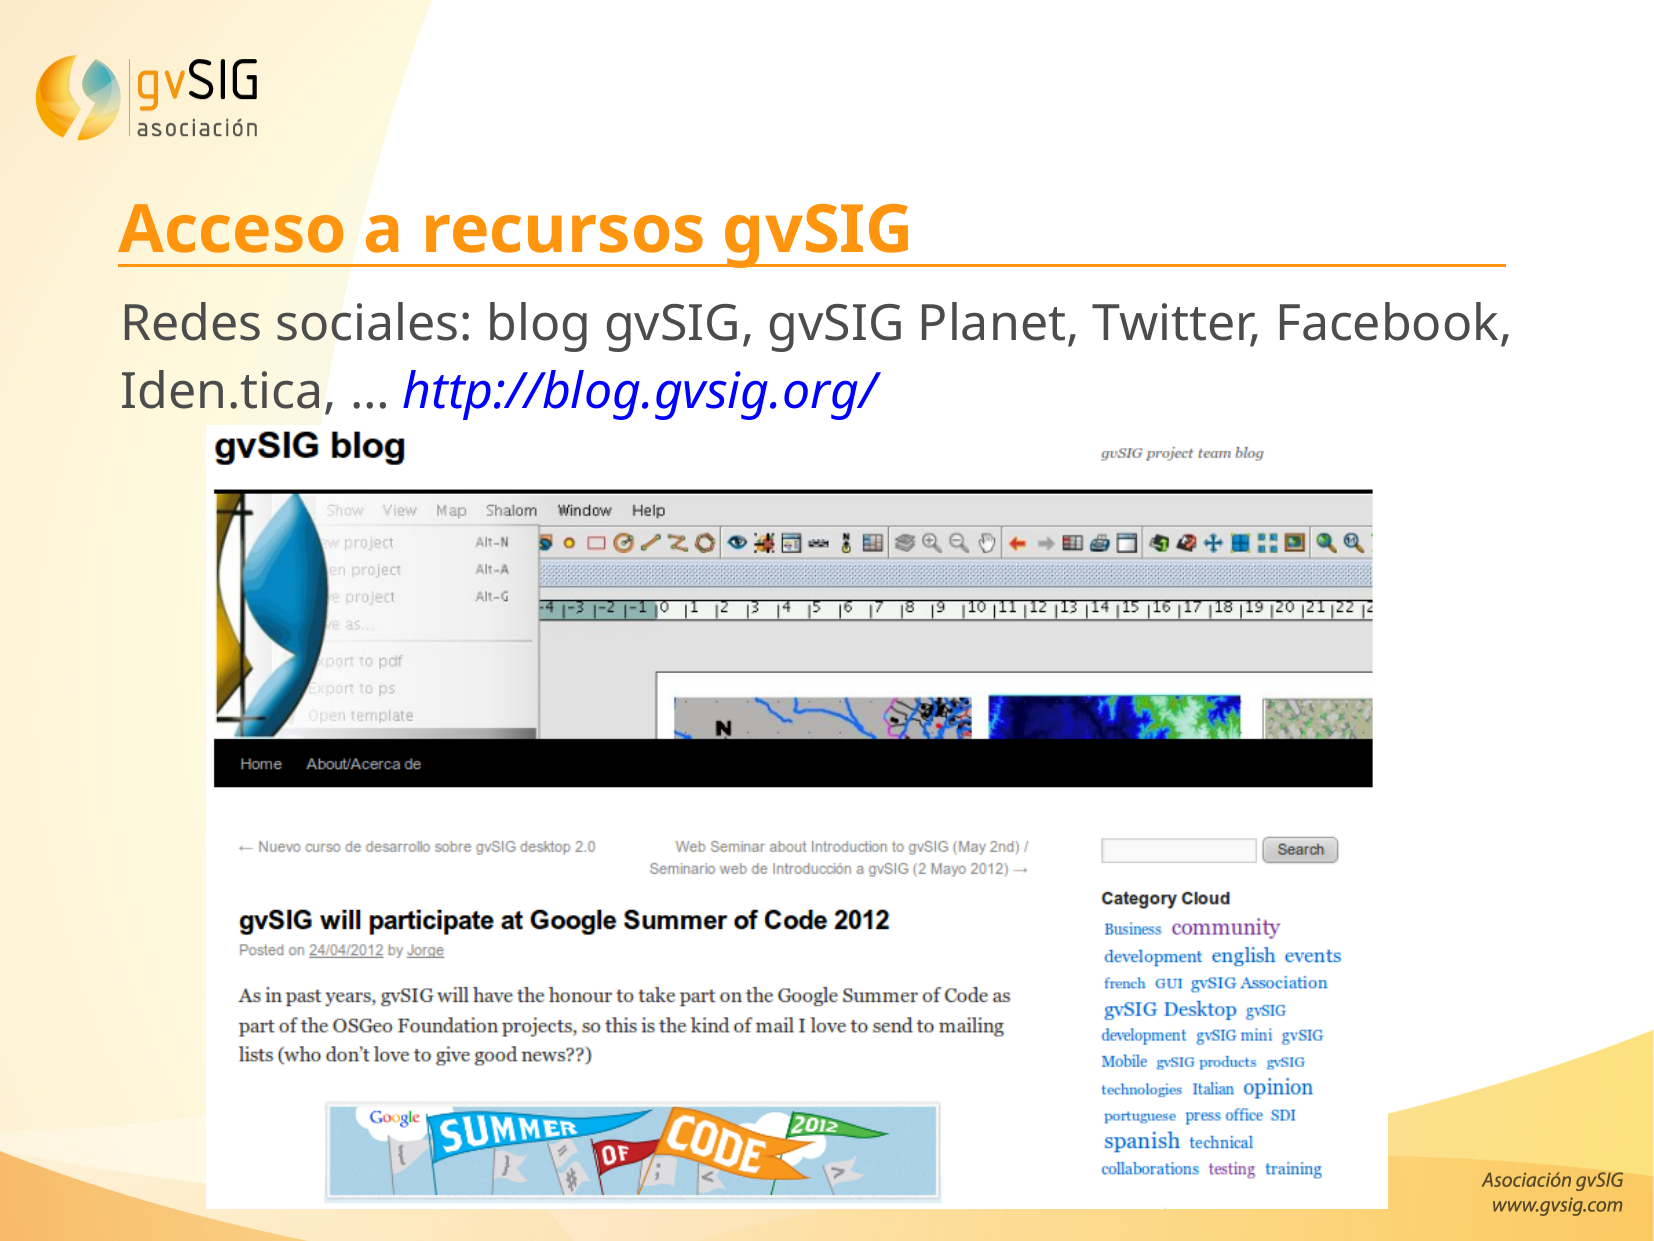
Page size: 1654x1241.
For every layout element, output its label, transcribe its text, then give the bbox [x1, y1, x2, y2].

title Acceso a recursos gvSIG [118, 177, 1607, 276]
picture [0, 0, 1654, 1241]
text_box Redes sociales: blog gvSIG, gvSIG Planet, Twitter, Facebook, Iden.tica, … http://blog.gvsig.org/ [120, 296, 1536, 414]
